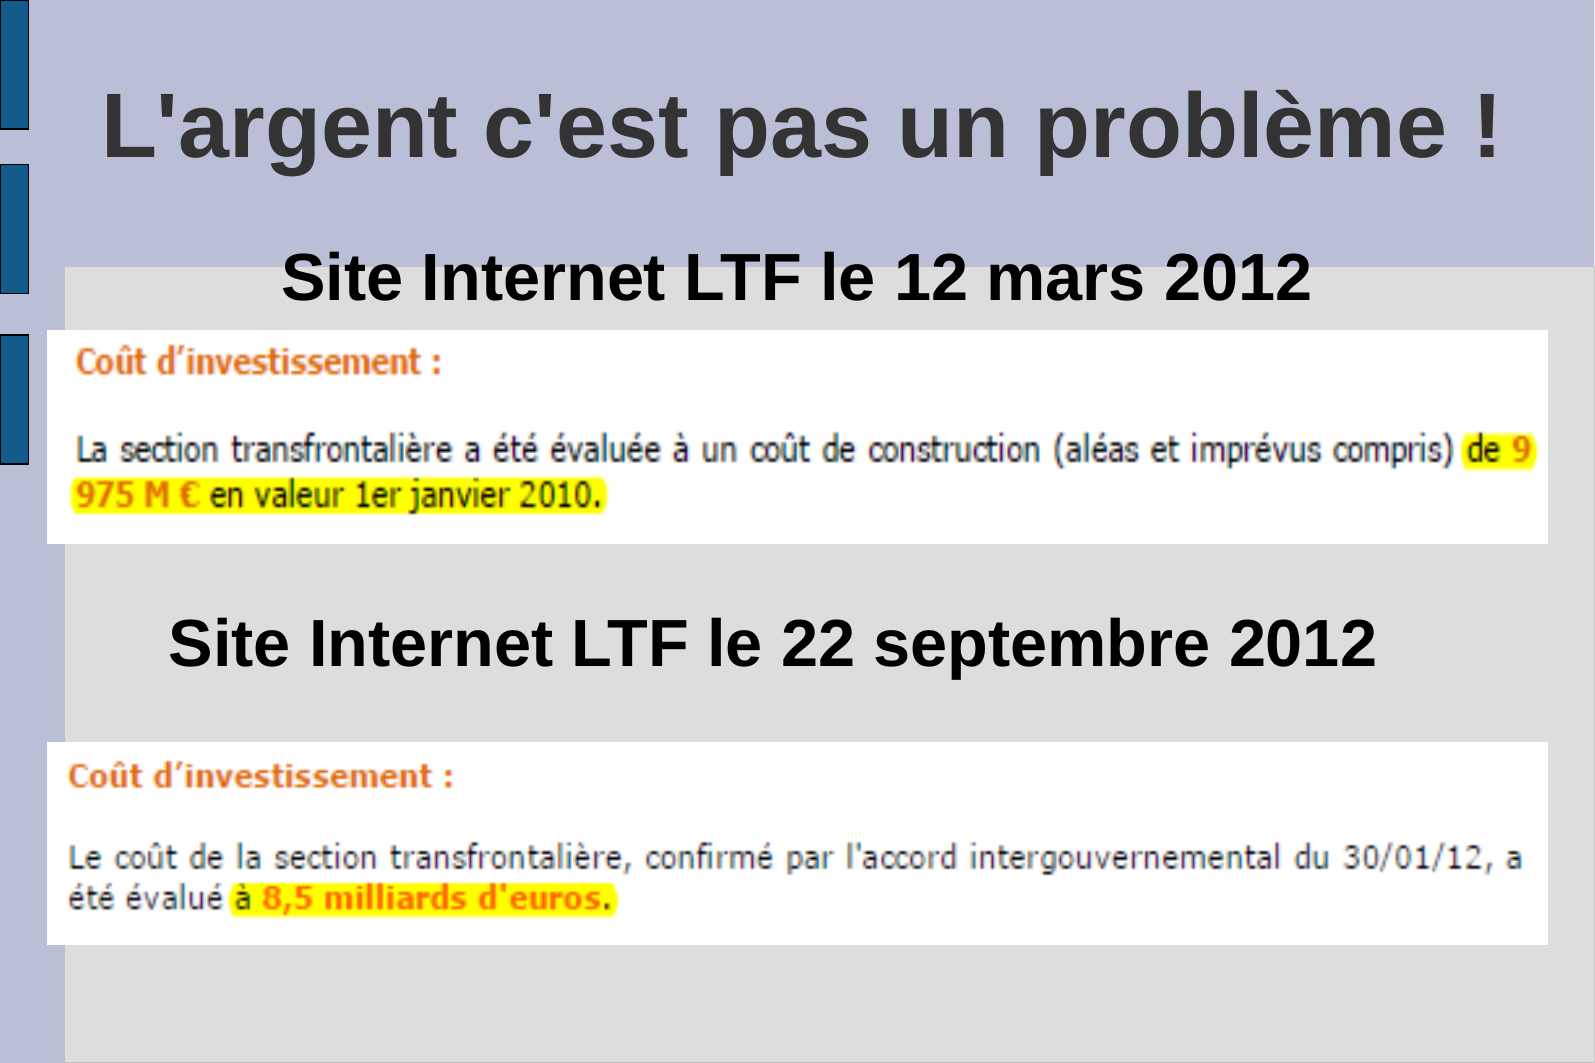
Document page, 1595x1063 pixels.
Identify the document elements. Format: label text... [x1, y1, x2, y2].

text_box Site Internet LTF le 12 mars 2012 [23, 236, 1571, 331]
picture [47, 330, 1548, 544]
text_box L'argent c'est pas un problème ! [47, 35, 1559, 213]
picture [47, 742, 1548, 945]
text_box Site Internet LTF le 22 septembre 2012 [0, 602, 1548, 697]
